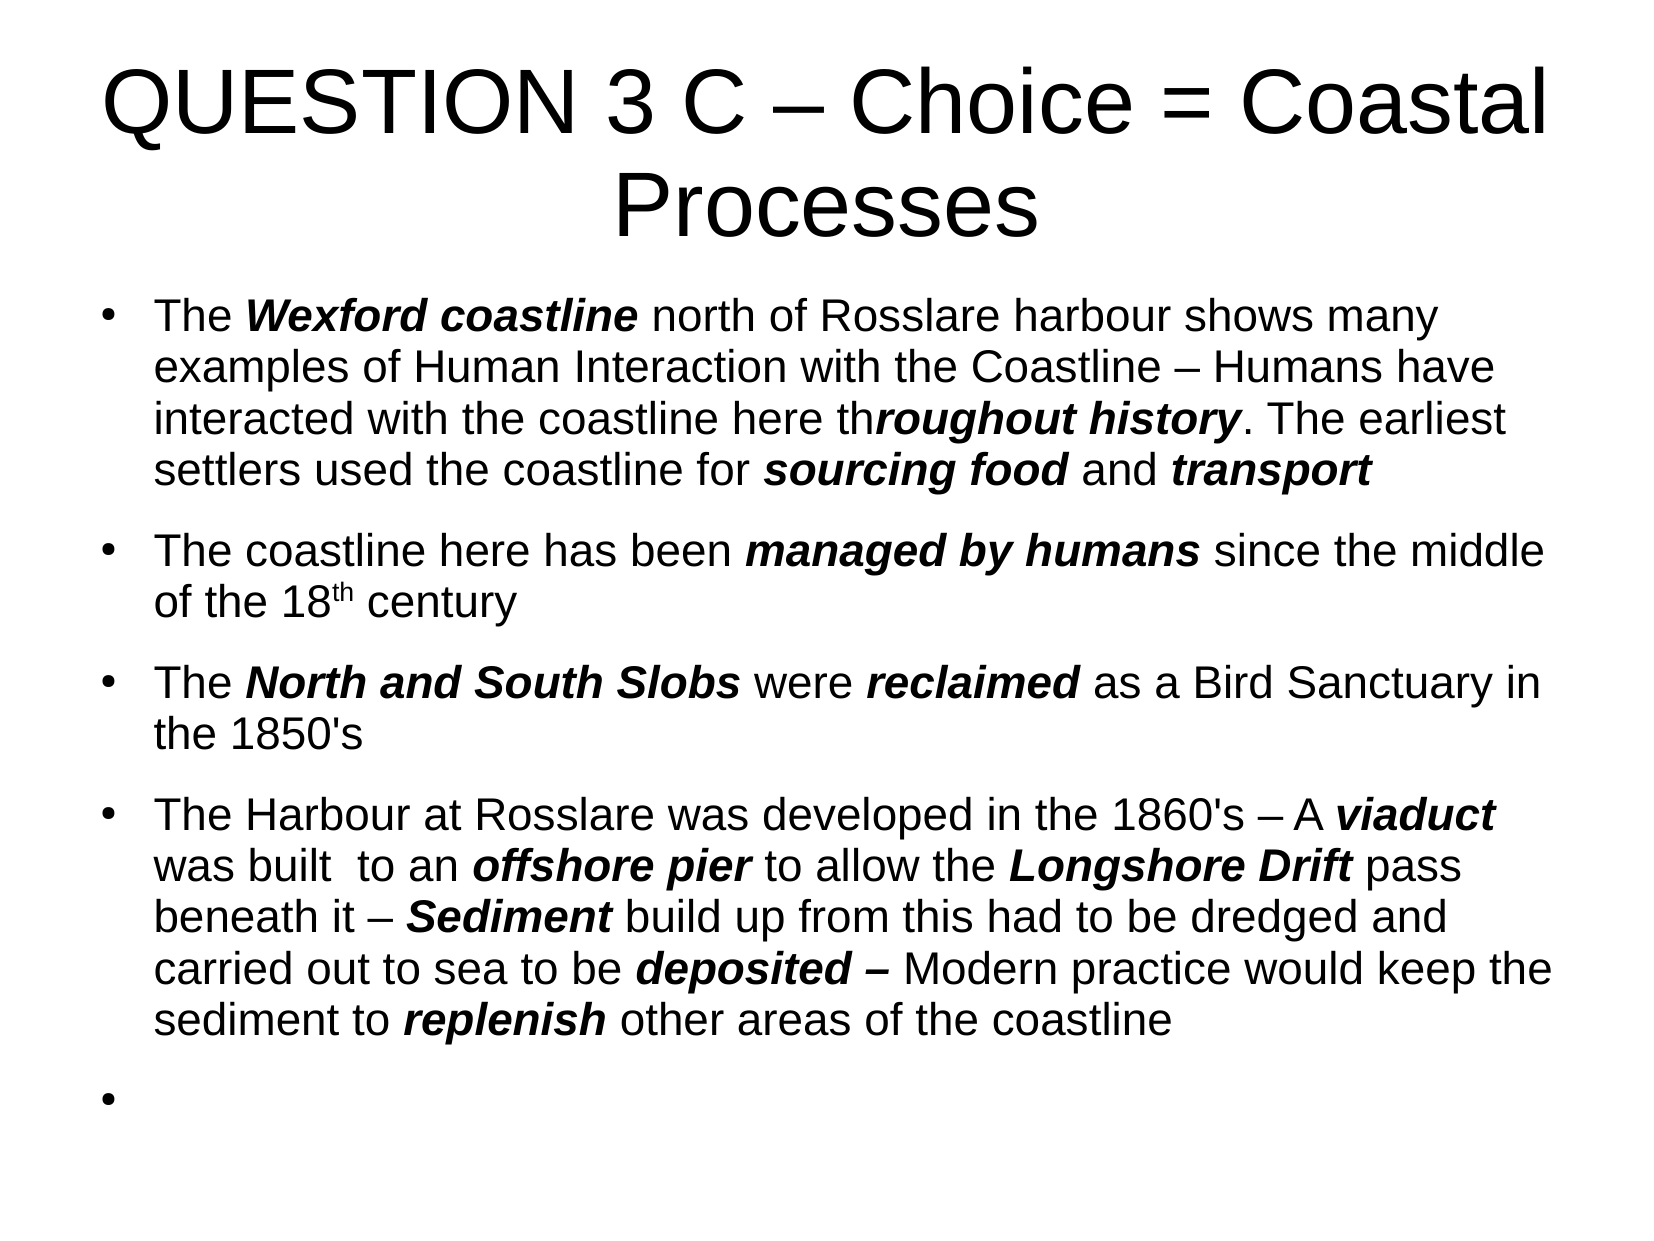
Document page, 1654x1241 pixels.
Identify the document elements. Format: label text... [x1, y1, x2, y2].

title QUESTION 3 C – Choice = Coastal Processes [82, 50, 1571, 256]
list The Wexford coastline north of Rosslare harbour shows many examples of Human Interaction with the Coastline – Humans have interacted with the coastline here throughout history. The earliest settlers used the coastline for sourcing food and transport The coastline here has been managed by humans since the middle of the 18th century The North and South Slobs were reclaimed as a Bird Sanctuary in the 1850's The Harbour at Rosslare was developed in the 1860's – A viaduct was built to an offshore pier to allow the Longshore Drift pass beneath it – Sediment build up from this had to be dredged and carried out to sea to be deposited – Modern practice would keep the sediment to replenish other areas of the coastline [82, 290, 1571, 1135]
